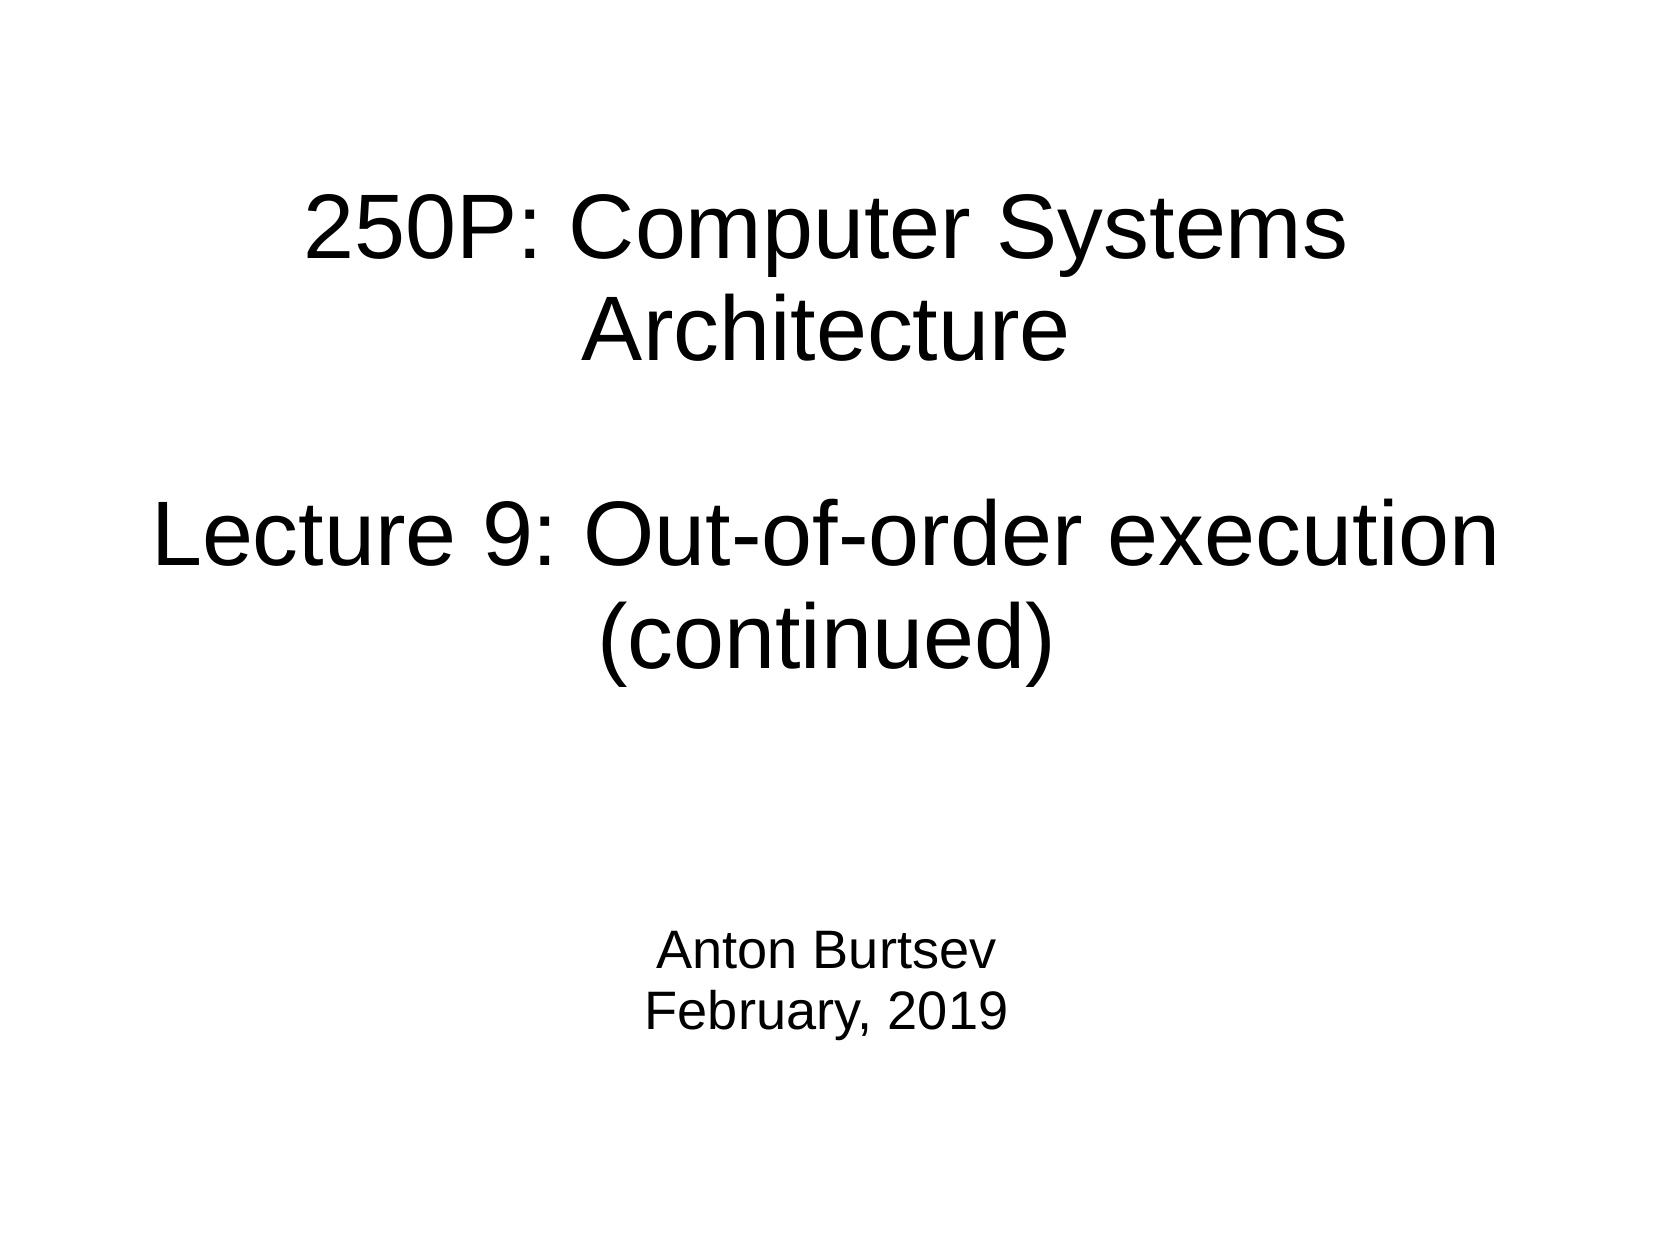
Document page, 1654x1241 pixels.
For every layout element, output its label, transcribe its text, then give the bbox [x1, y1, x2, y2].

title 250P: Computer Systems Architecture Lecture 9: Out-of-order execution (continued) [82, 113, 1571, 637]
subtitle Anton Burtsev February, 2019 [82, 637, 1571, 1109]
